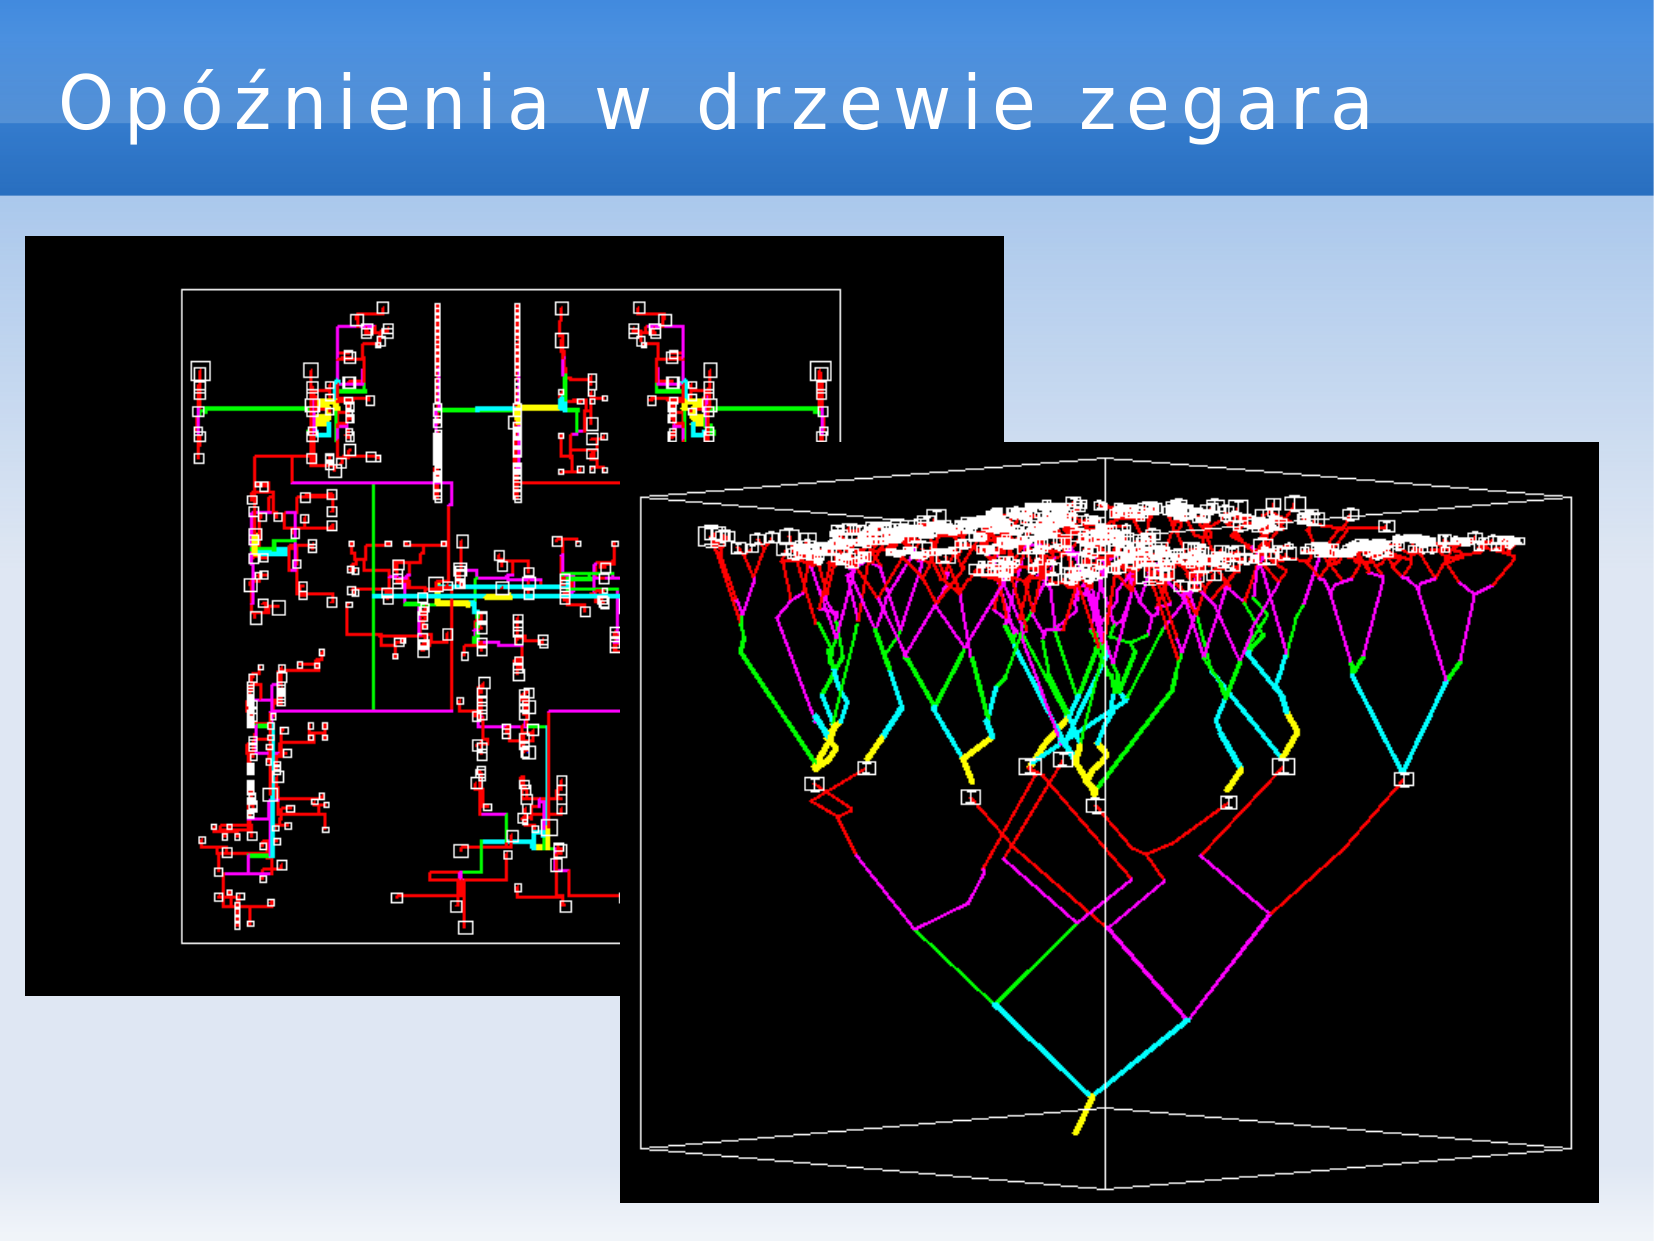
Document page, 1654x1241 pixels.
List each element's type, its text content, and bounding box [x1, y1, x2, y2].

title Opóźnienia w drzewie zegara [59, 29, 1388, 178]
picture [0, 0, 1654, 1241]
